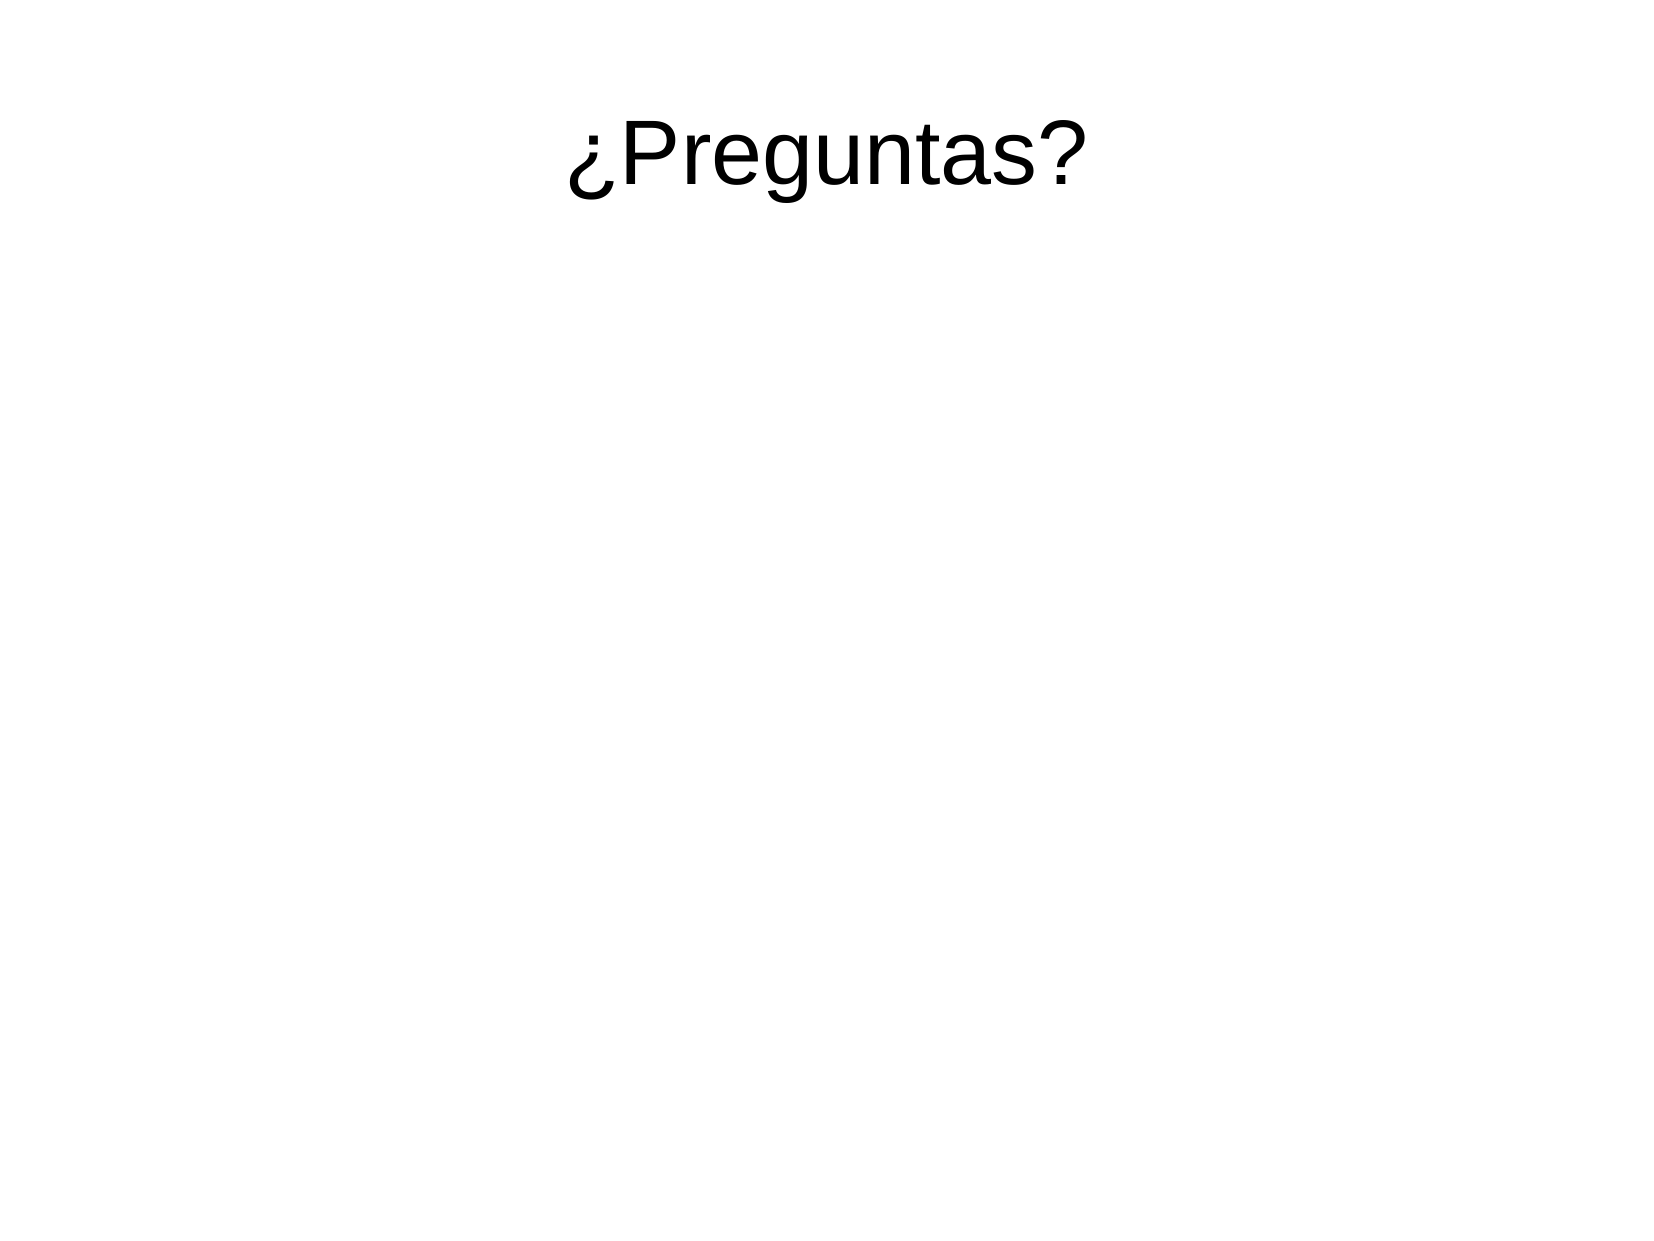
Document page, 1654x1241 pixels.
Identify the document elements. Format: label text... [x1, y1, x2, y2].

title ¿Preguntas? [82, 56, 1571, 250]
